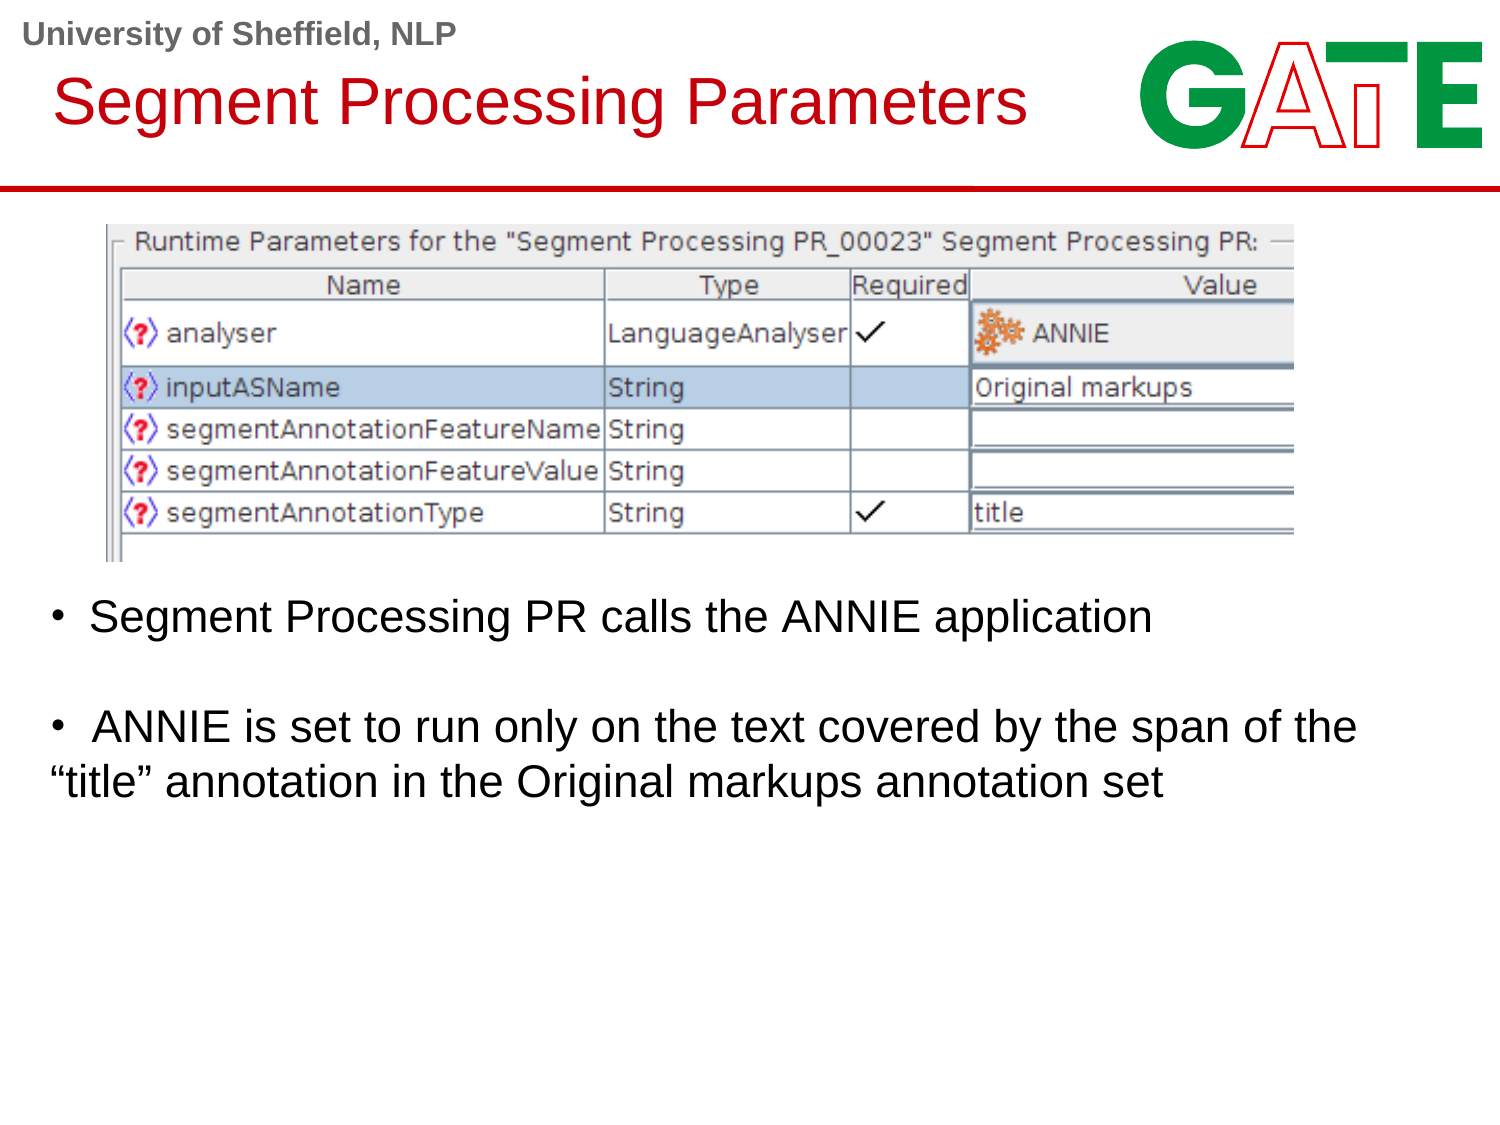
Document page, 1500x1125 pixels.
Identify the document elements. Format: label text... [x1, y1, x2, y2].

picture [1380, 23, 1489, 166]
text_box Segment Processing PR calls the ANNIE application ANNIE is set to run only on the text covered by the span of the “title” annotation in the Original markups annotation set [35, 579, 1477, 1063]
picture [106, 224, 1294, 562]
title Segment Processing Parameters [37, 0, 1380, 197]
